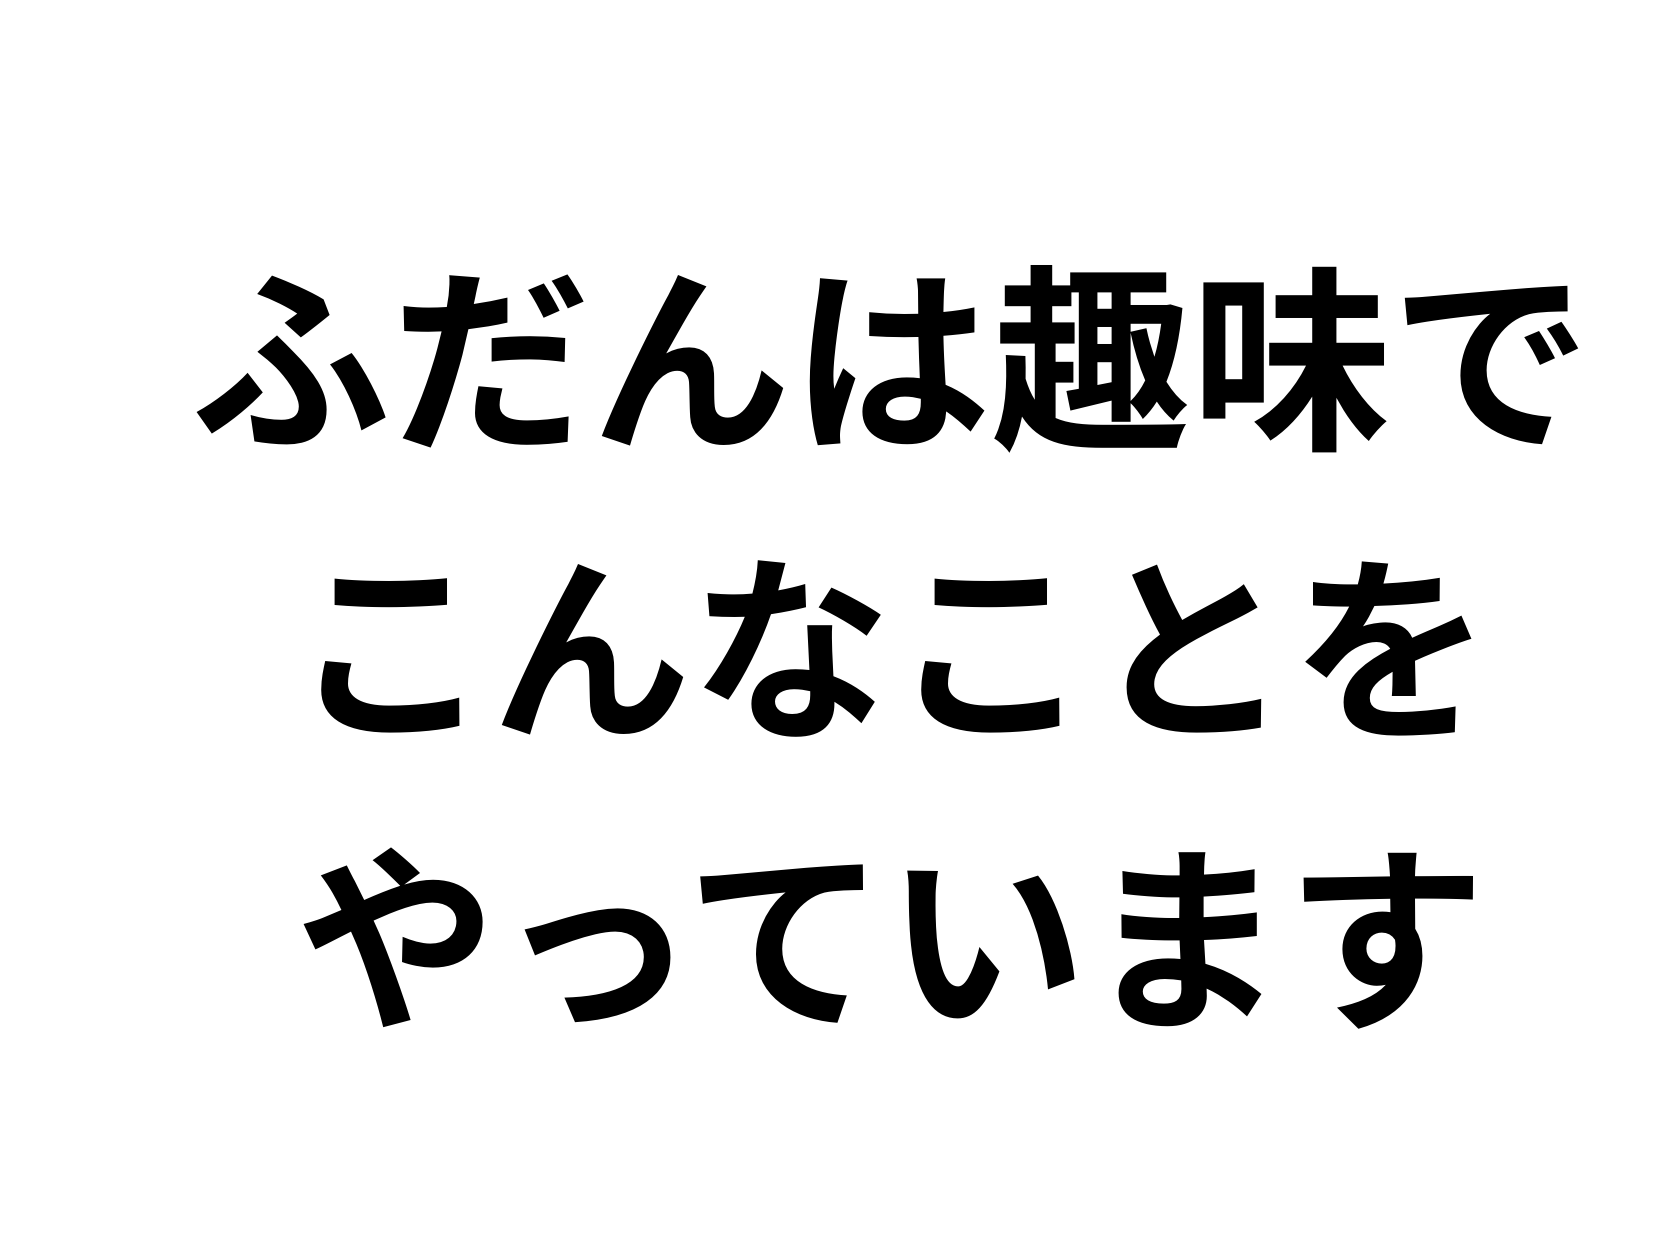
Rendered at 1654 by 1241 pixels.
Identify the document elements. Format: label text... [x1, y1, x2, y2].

text_box ふだんは趣味で こんなことを やっています [177, 195, 1539, 857]
